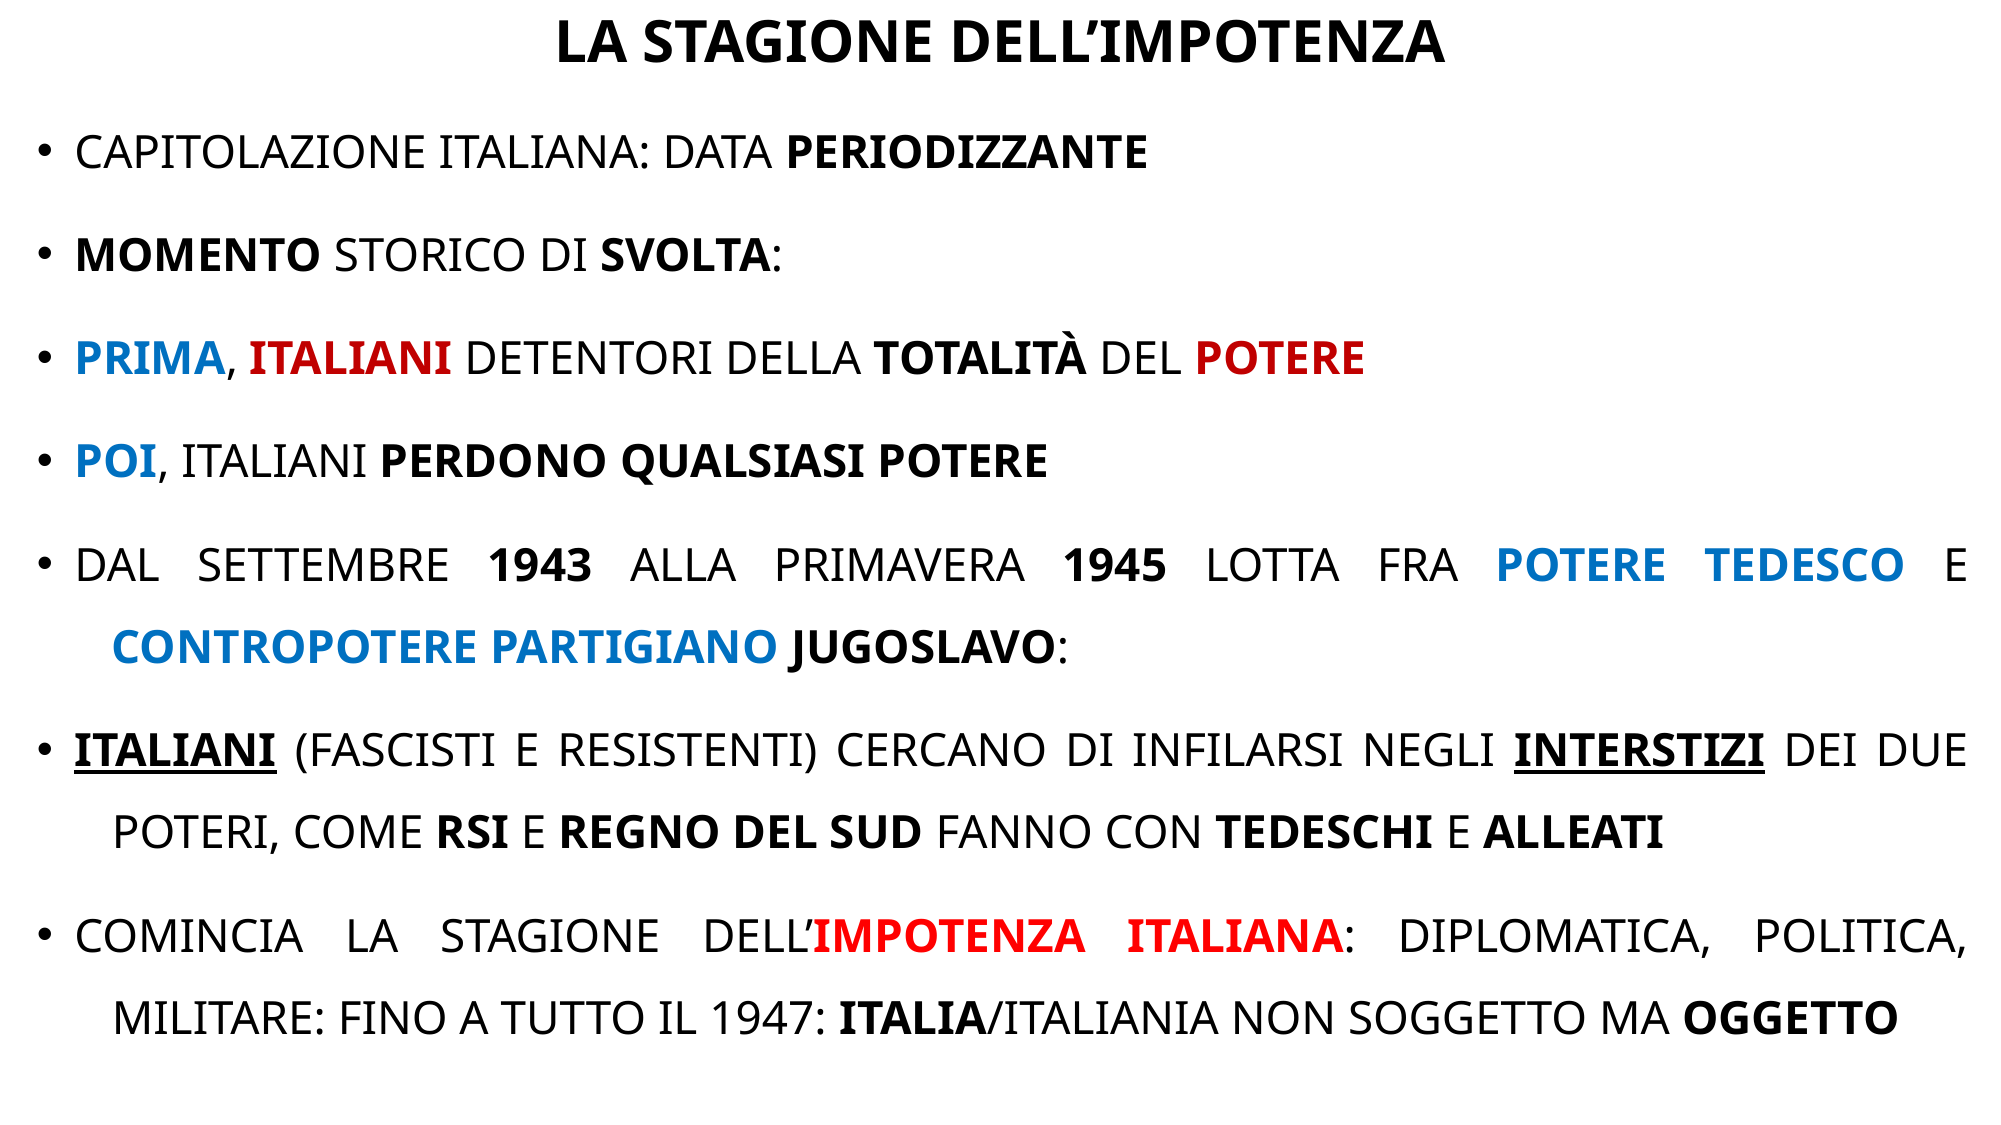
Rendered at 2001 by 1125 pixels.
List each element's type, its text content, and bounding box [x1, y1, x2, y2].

title LA STAGIONE DELL’IMPOTENZA [137, 0, 1863, 87]
list CAPITOLAZIONE ITALIANA: DATA PERIODIZZANTE MOMENTO STORICO DI SVOLTA: PRIMA, ITALIANI DETENTORI DELLA TOTALITÀ DEL POTERE POI, ITALIANI PERDONO QUALSIASI POTERE DAL SETTEMBRE 1943 ALLA PRIMAVERA 1945 LOTTA FRA POTERE TEDESCO E CONTROPOTERE PARTIGIANO JUGOSLAVO: ITALIANI (FASCISTI E RESISTENTI) CERCANO DI INFILARSI NEGLI INTERSTIZI DEI DUE POTERI, COME RSI E REGNO DEL SUD FANNO CON TEDESCHI E ALLEATI COMINCIA LA STAGIONE DELL’IMPOTENZA ITALIANA: DIPLOMATICA, POLITICA, MILITARE: FINO A TUTTO IL 1947: ITALIA/ITALIANIA NON SOGGETTO MA OGGETTO [21, 87, 1984, 1125]
